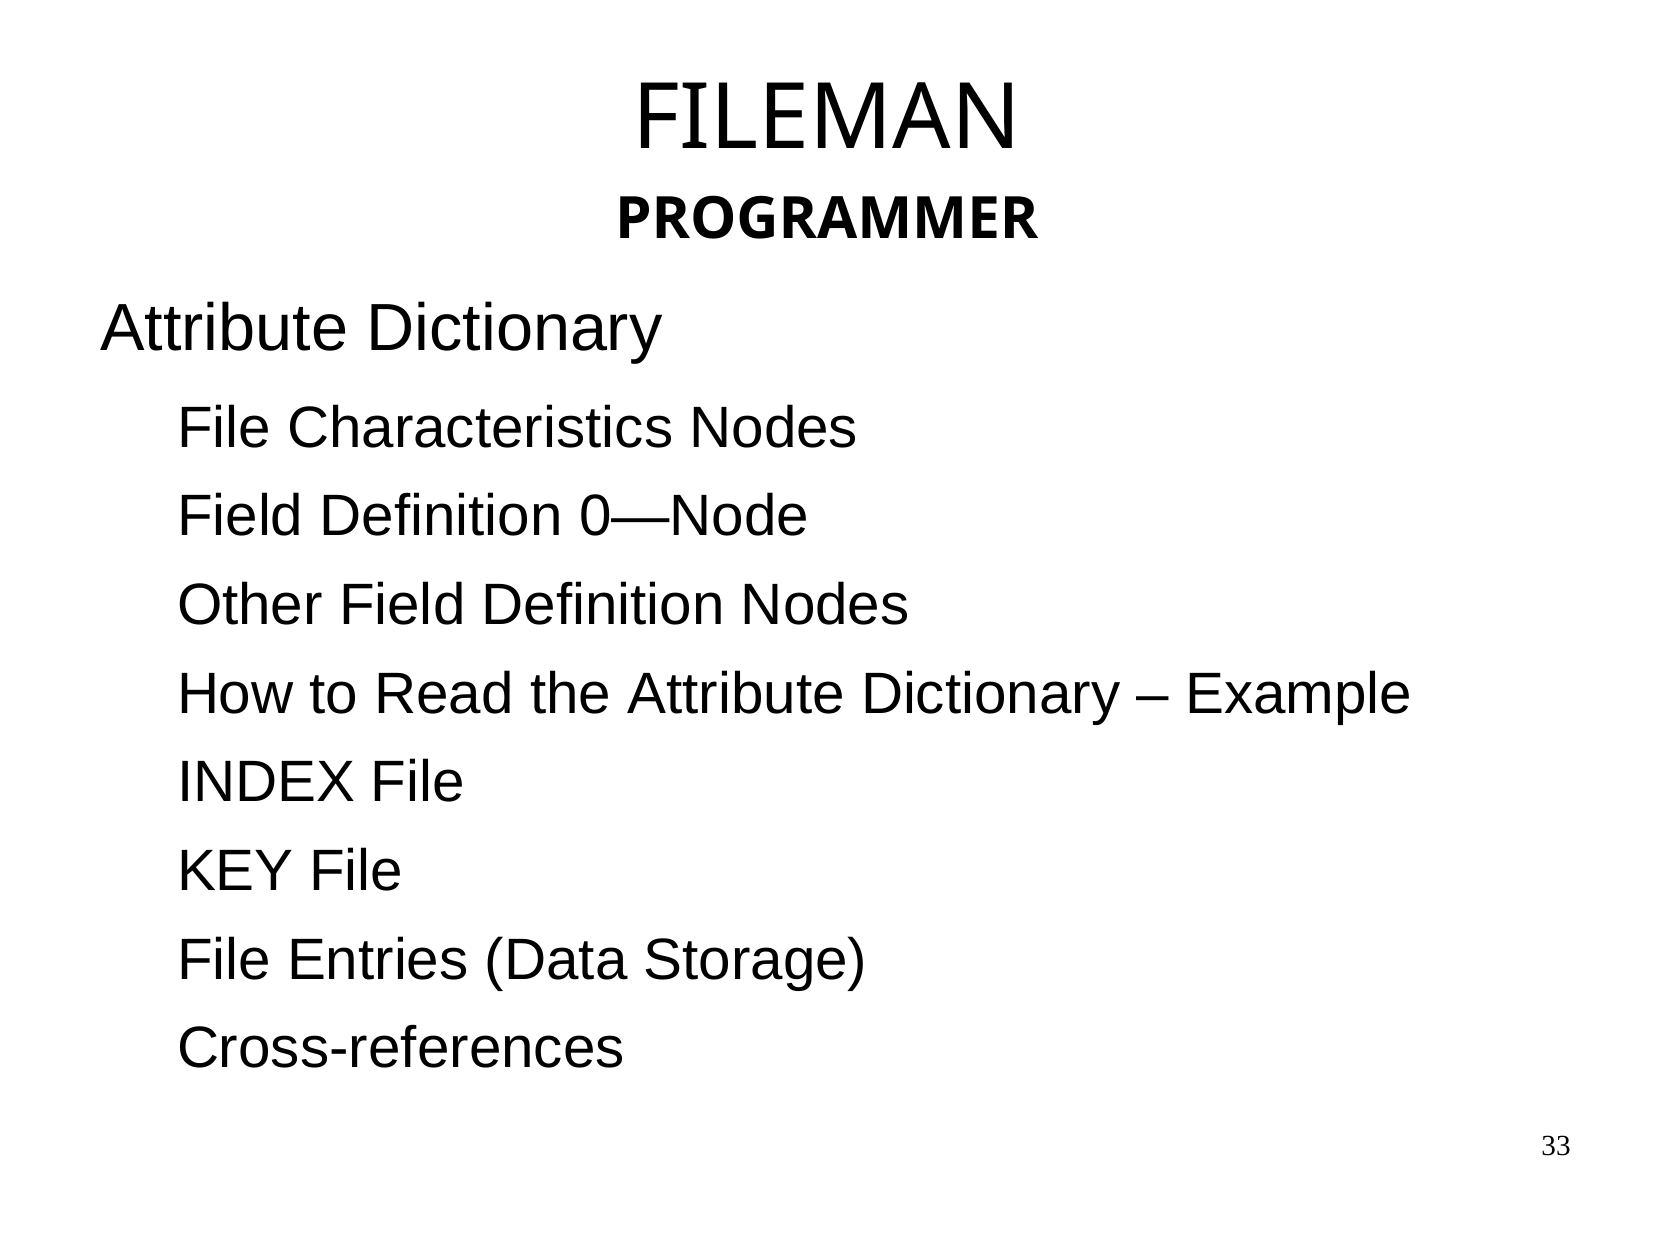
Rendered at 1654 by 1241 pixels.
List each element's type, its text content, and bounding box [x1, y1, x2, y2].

title FILEMAN PROGRAMMER [82, 47, 1571, 259]
list Attribute Dictionary File Characteristics Nodes Field Definition 0—Node Other Field Definition Nodes How to Read the Attribute Dictionary – Example INDEX File KEY File File Entries (Data Storage) Cross-references [82, 290, 1571, 1094]
